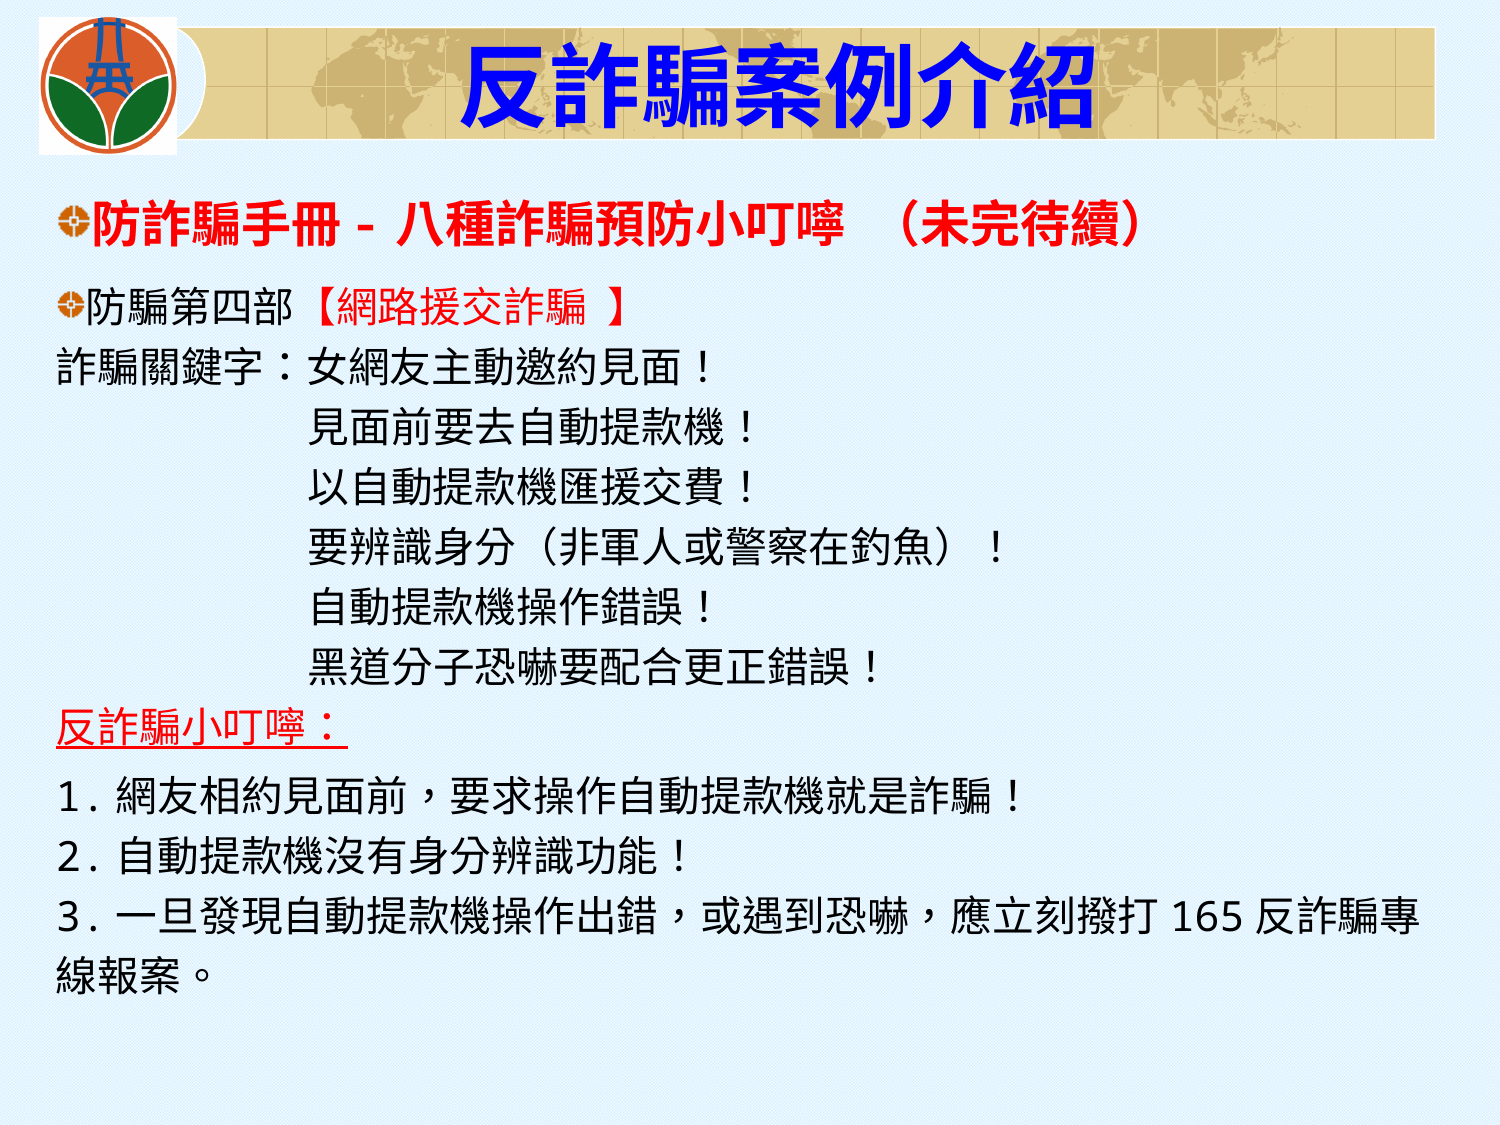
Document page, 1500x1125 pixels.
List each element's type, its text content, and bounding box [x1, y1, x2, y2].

picture [0, 0, 1500, 1125]
list 防詐騙手冊-八種詐騙預防小叮嚀 （未完待續） 防騙第四部【網路援交詐騙 】 詐騙關鍵字：女網友主動邀約見面！ 見面前要去自動提款機！ 以自動提款機匯援交費！ 要辨識身分（非軍人或警察在釣魚）！ 自動提款機操作錯誤！ 黑道分子恐嚇要配合更正錯誤！ 反詐騙小叮嚀： 1.網友相約見面前，要求操作自動提款機就是詐騙！ 2.自動提款機沒有身分辨識功能！ 3.一旦發現自動提款機操作出錯，或遇到恐嚇，應立刻撥打165反詐騙專線報案。 [41, 172, 1471, 1094]
text_box 反詐騙案例介紹 [442, 19, 1117, 149]
